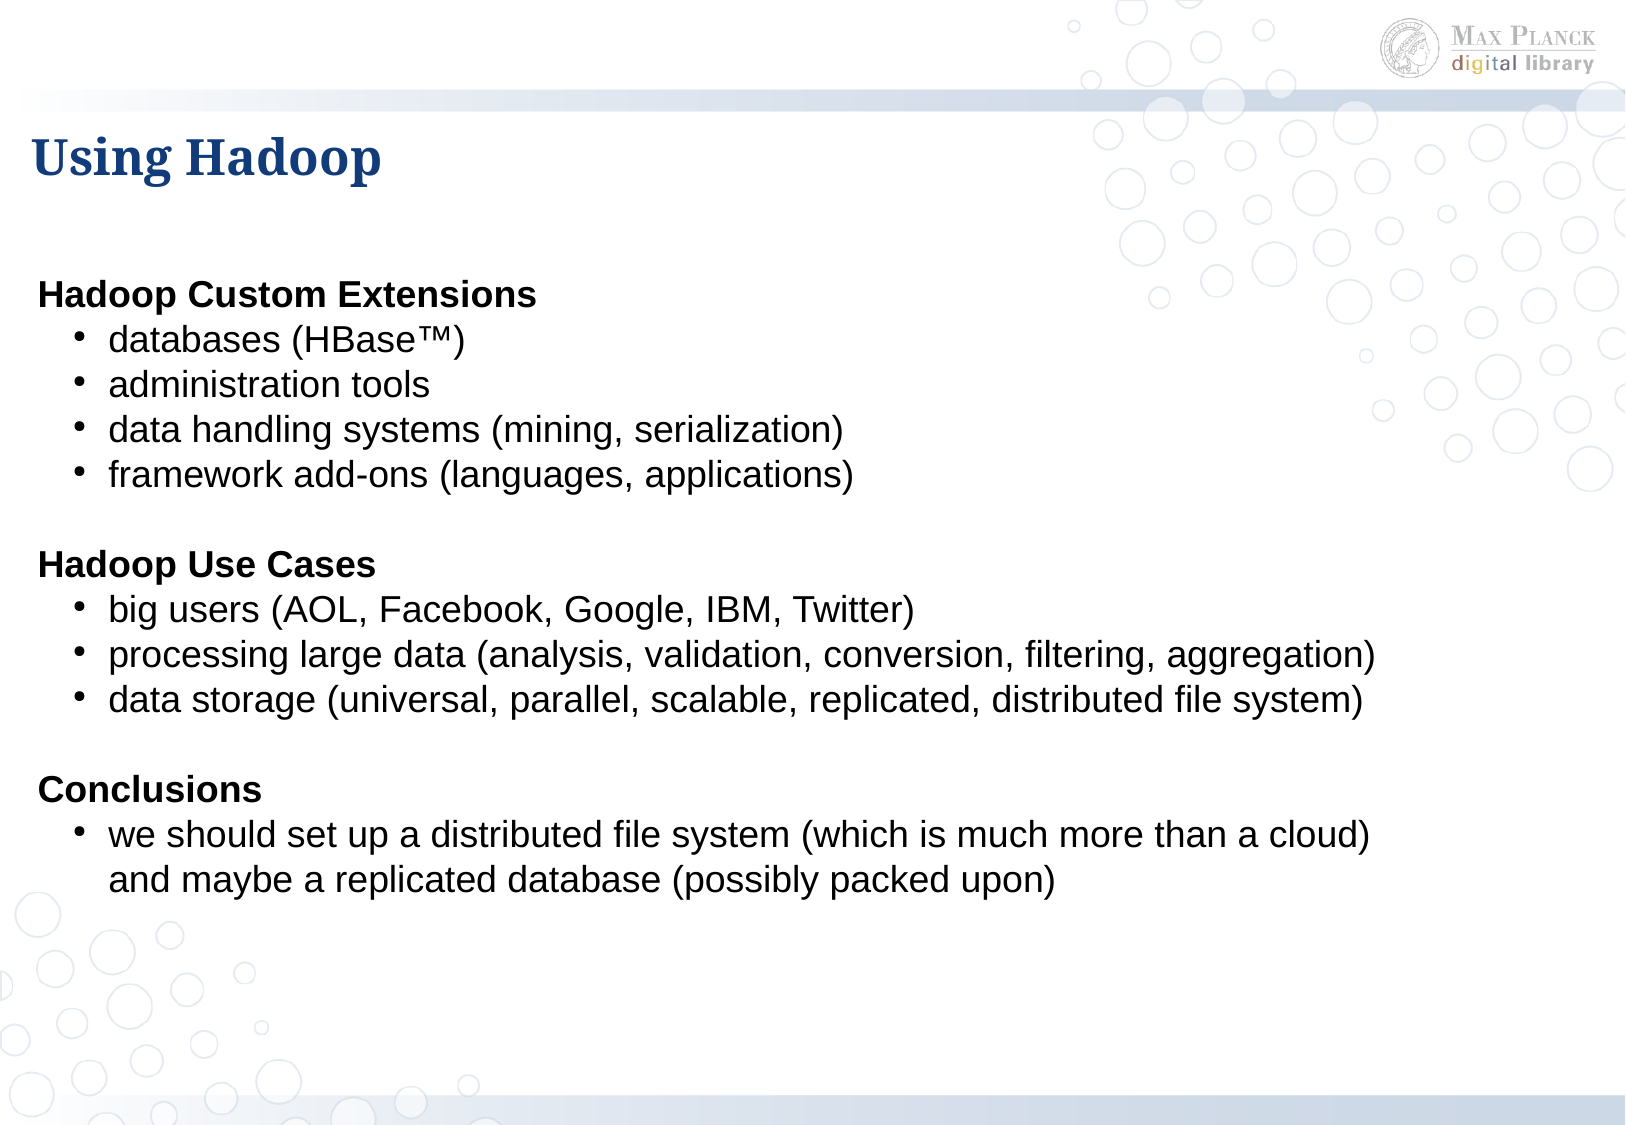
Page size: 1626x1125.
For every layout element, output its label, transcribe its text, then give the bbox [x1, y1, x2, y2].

list Using Hadoop [31, 125, 1594, 187]
picture [0, 0, 1626, 1125]
text_box Hadoop Custom Extensions databases (HBase™) administration tools data handling systems (mining, serialization) framework add-ons (languages, applications) Hadoop Use Cases big users (AOL, Facebook, Google, IBM, Twitter) processing large data (analysis, validation, conversion, filtering, aggregation) data storage (universal, parallel, scalable, replicated, distributed file system) Conclusions we should set up a distributed file system (which is much more than a cloud) and maybe a replicated database (possibly packed upon) [37, 269, 1598, 946]
